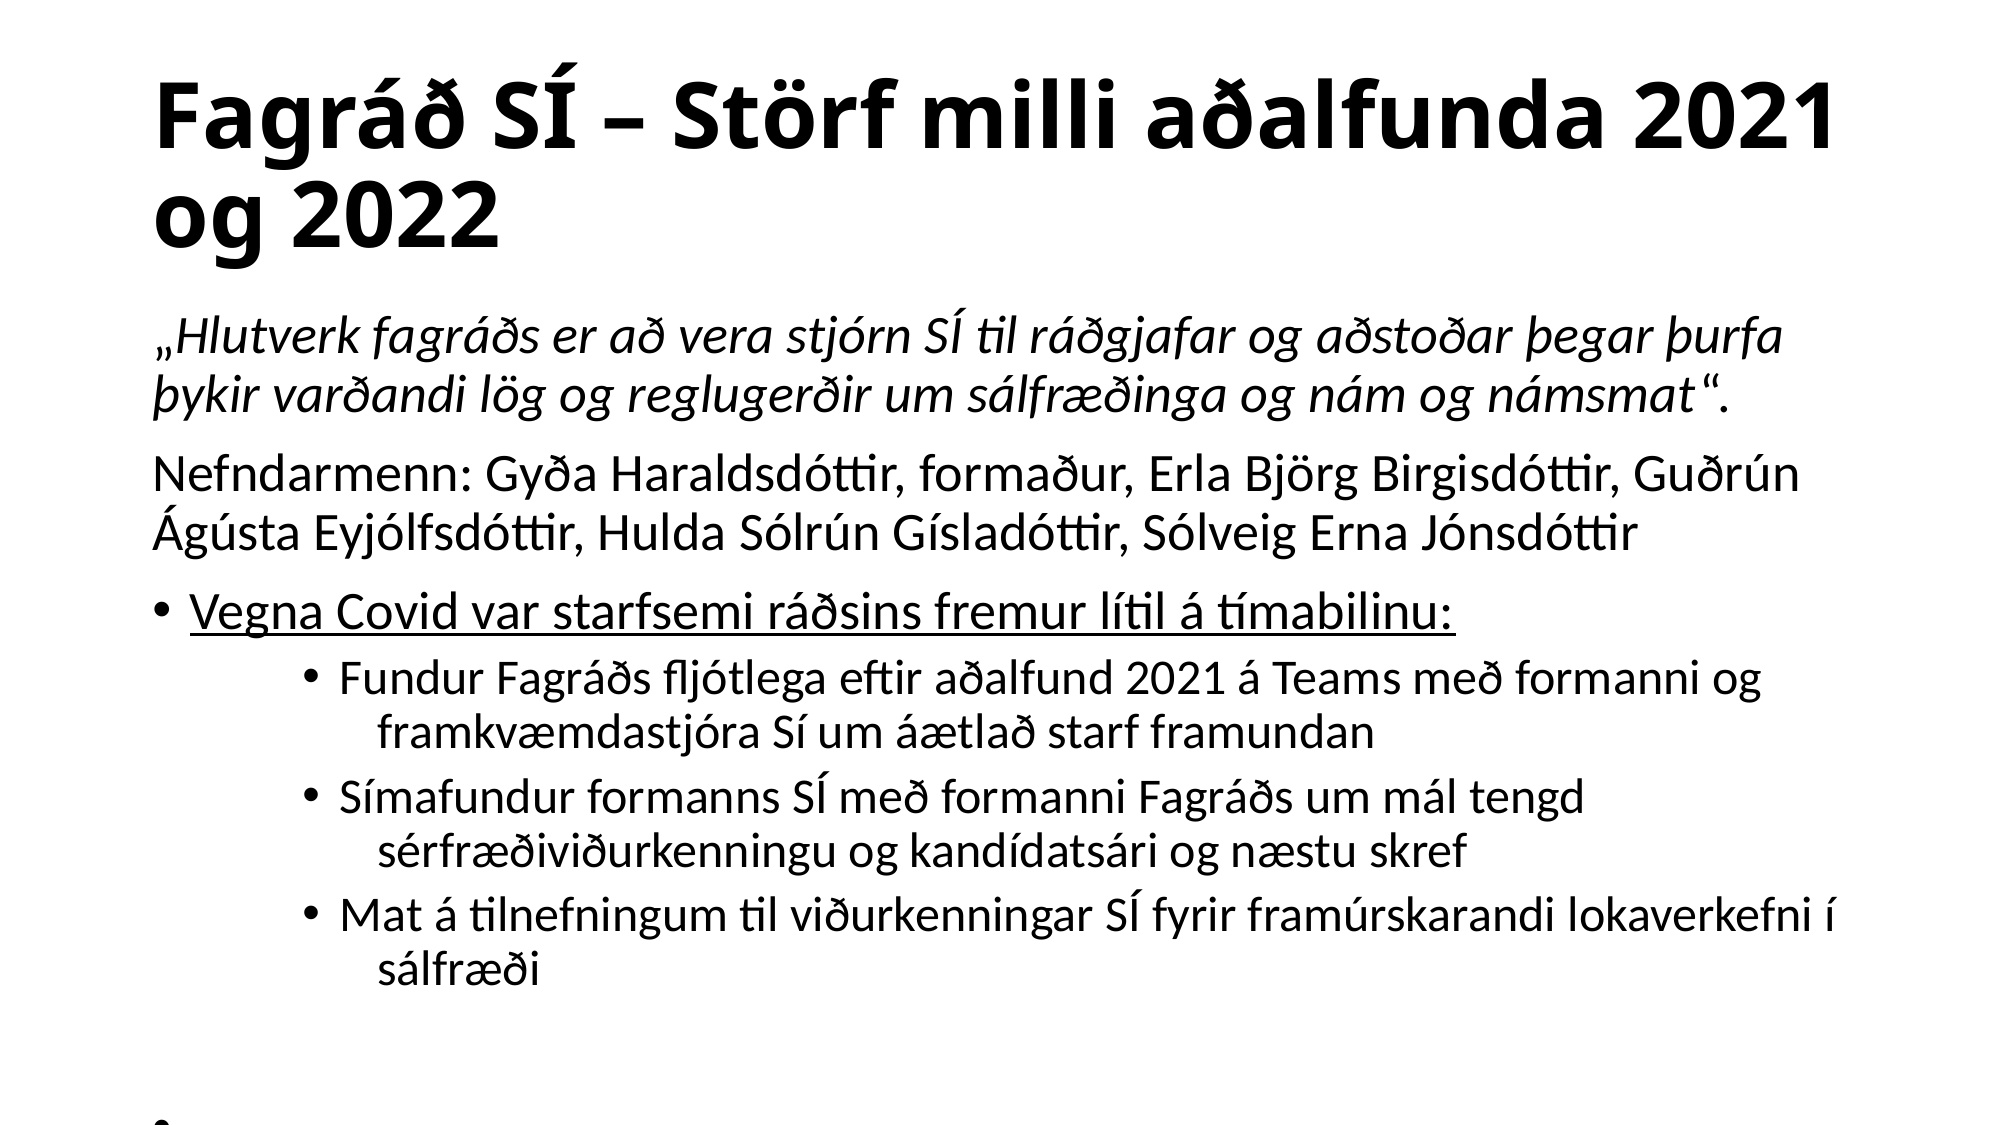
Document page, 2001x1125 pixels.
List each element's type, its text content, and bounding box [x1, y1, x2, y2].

list „Hlutverk fagráðs er að vera stjórn SÍ til ráðgjafar og aðstoðar þegar þurfa þykir varðandi lög og reglugerðir um sálfræðinga og nám og námsmat“. Nefndarmenn: Gyða Haraldsdóttir, formaður, Erla Björg Birgisdóttir, Guðrún Ágústa Eyjólfsdóttir, Hulda Sólrún Gísladóttir, Sólveig Erna Jónsdóttir Vegna Covid var starfsemi ráðsins fremur lítil á tímabilinu: Fundur Fagráðs fljótlega eftir aðalfund 2021 á Teams með formanni og framkvæmdastjóra Sí um áætlað starf framundan Símafundur formanns SÍ með formanni Fagráðs um mál tengd sérfræðiviðurkenningu og kandídatsári og næstu skref Mat á tilnefningum til viðurkenningar SÍ fyrir framúrskarandi lokaverkefni í sálfræði [137, 299, 1863, 1014]
title Fagráð SÍ – Störf milli aðalfunda 2021 og 2022 [137, 59, 1863, 278]
